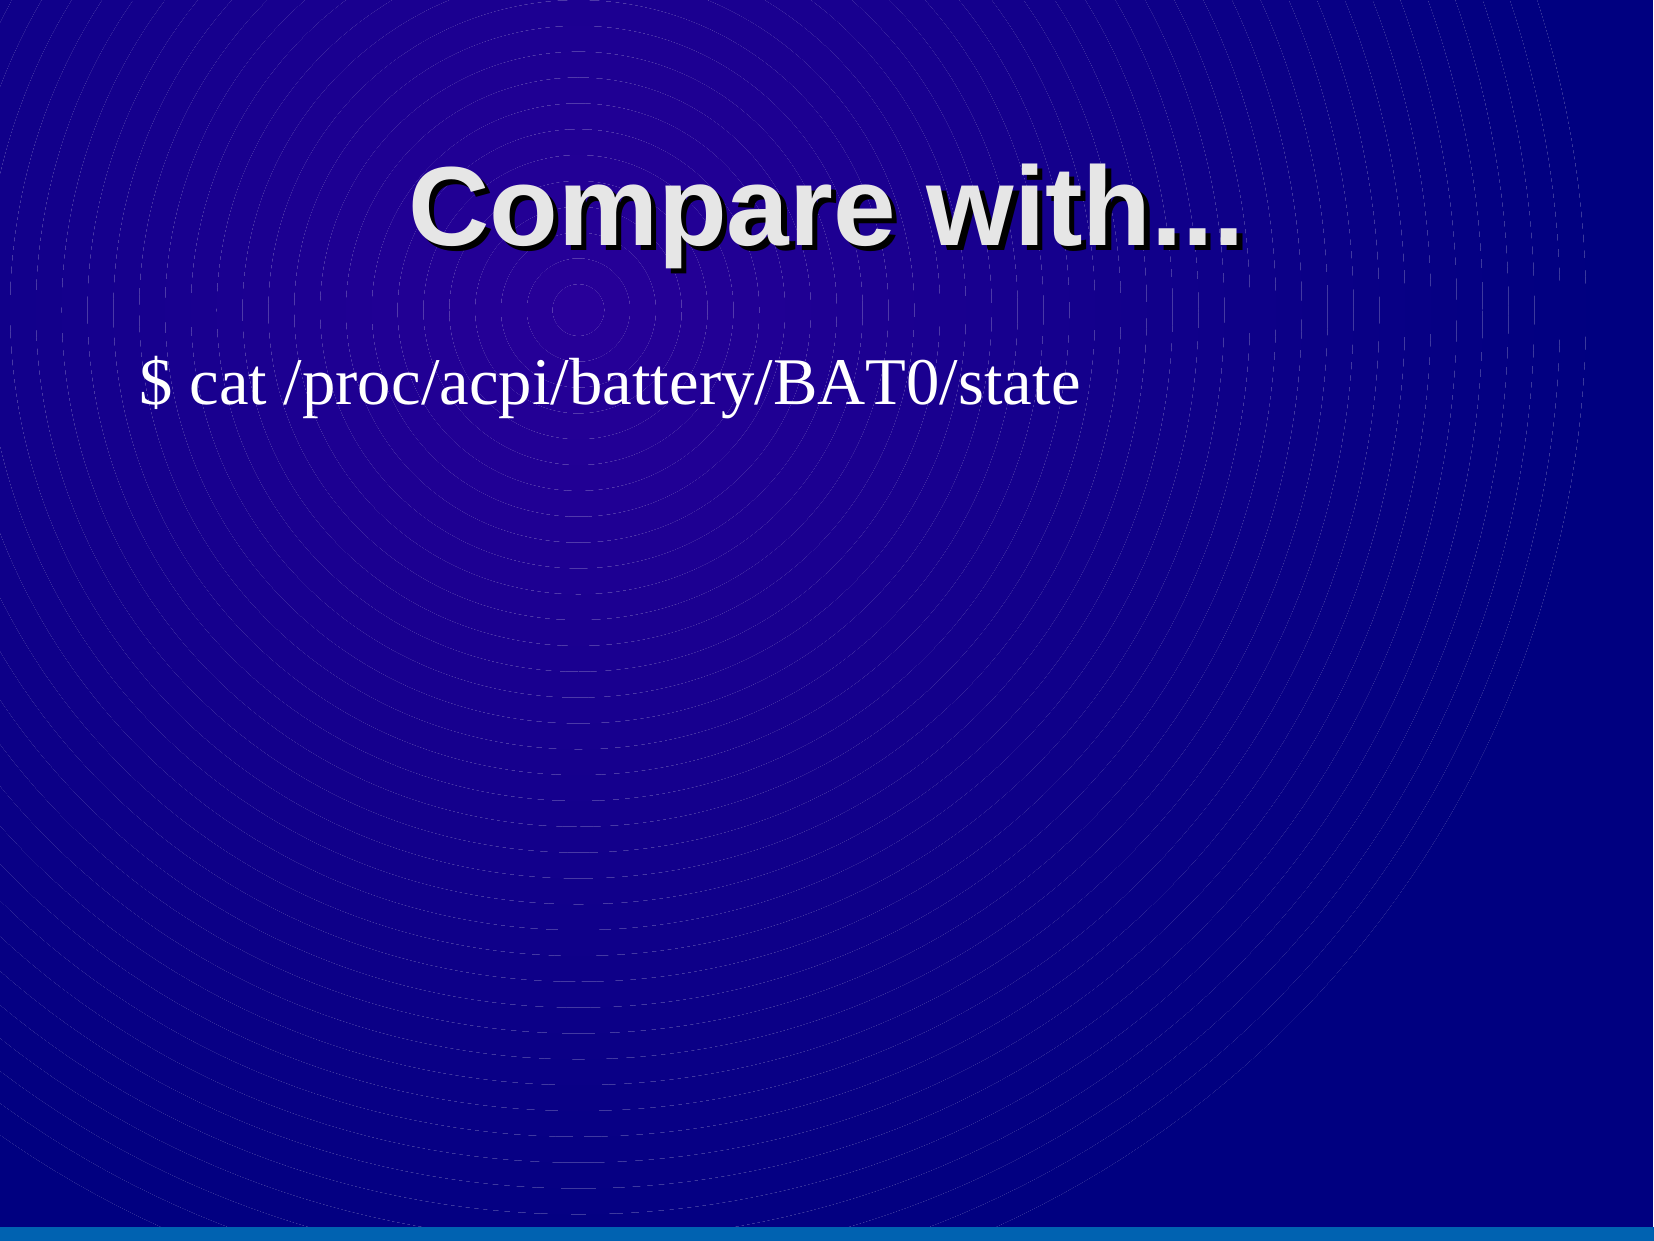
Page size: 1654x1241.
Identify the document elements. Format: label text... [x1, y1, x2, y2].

title Compare with... [121, 102, 1533, 311]
list $ cat /proc/acpi/battery/BAT0/state [121, 344, 1533, 1127]
